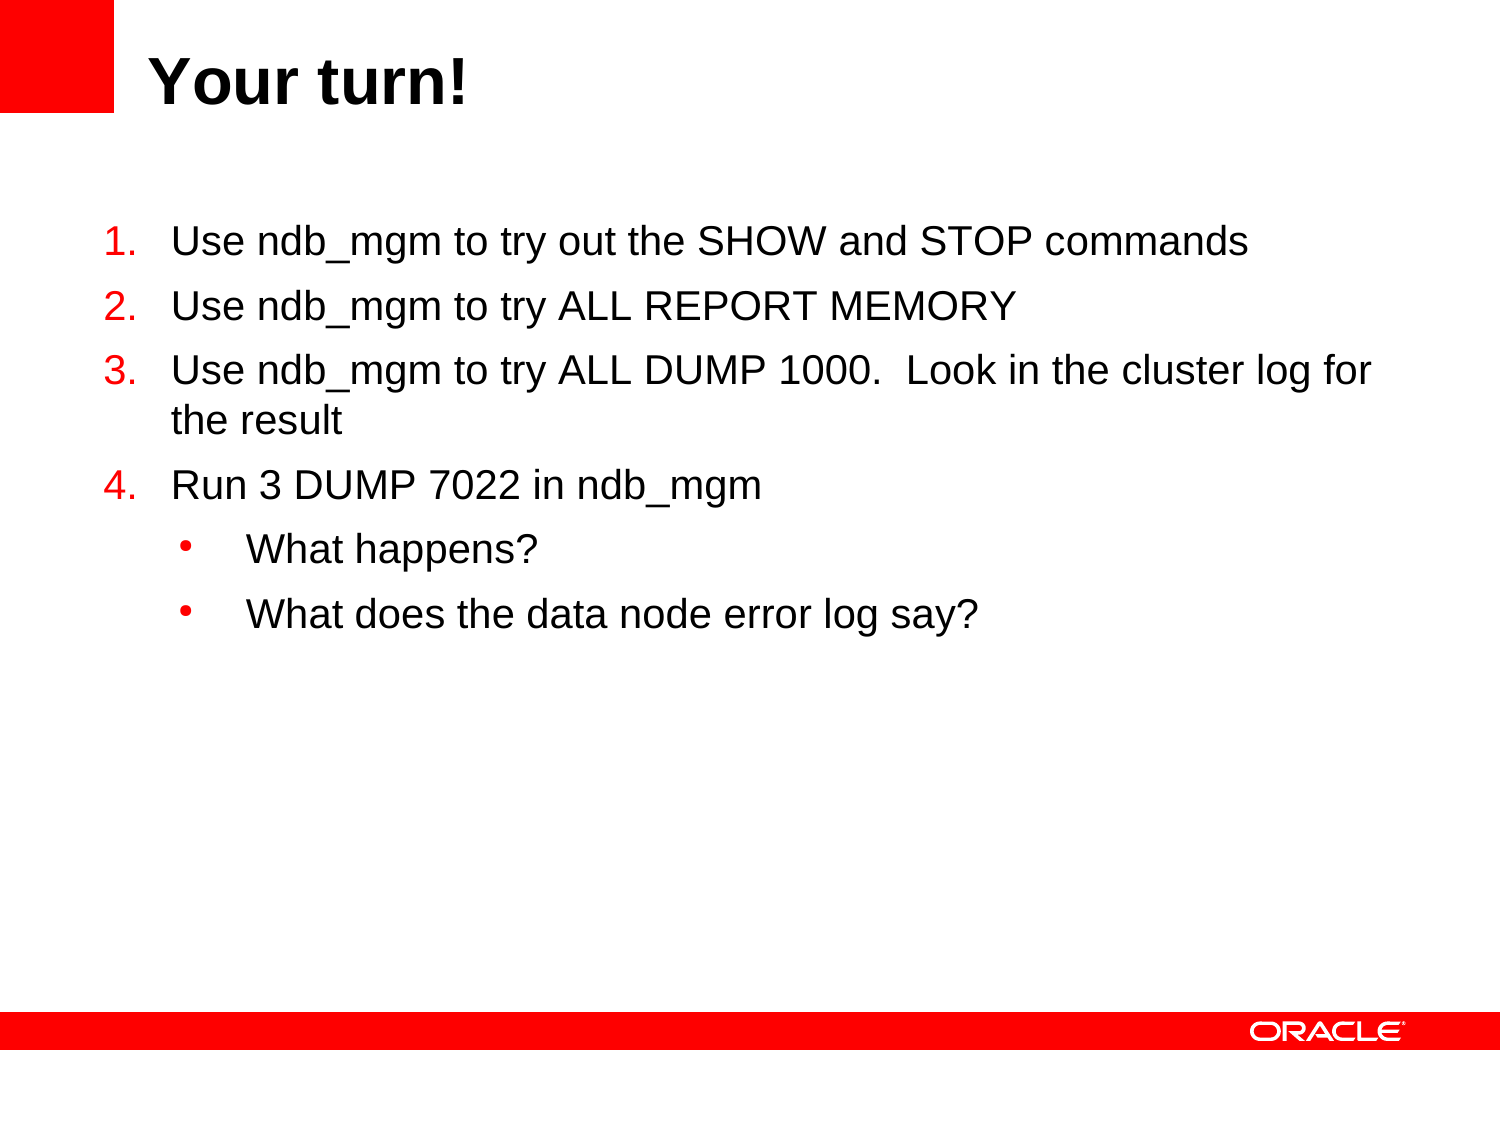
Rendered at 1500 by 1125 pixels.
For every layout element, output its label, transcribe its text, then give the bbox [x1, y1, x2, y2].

picture [0, 0, 114, 113]
picture [0, 1012, 1500, 1050]
text_box Use ndb_mgm to try out the SHOW and STOP commands Use ndb_mgm to try ALL REPORT MEMORY Use ndb_mgm to try ALL DUMP 1000. Look in the cluster log for the result Run 3 DUMP 7022 in ndb_mgm What happens? What does the data node error log say? [88, 206, 1388, 645]
title Your turn! [147, 8, 1392, 119]
